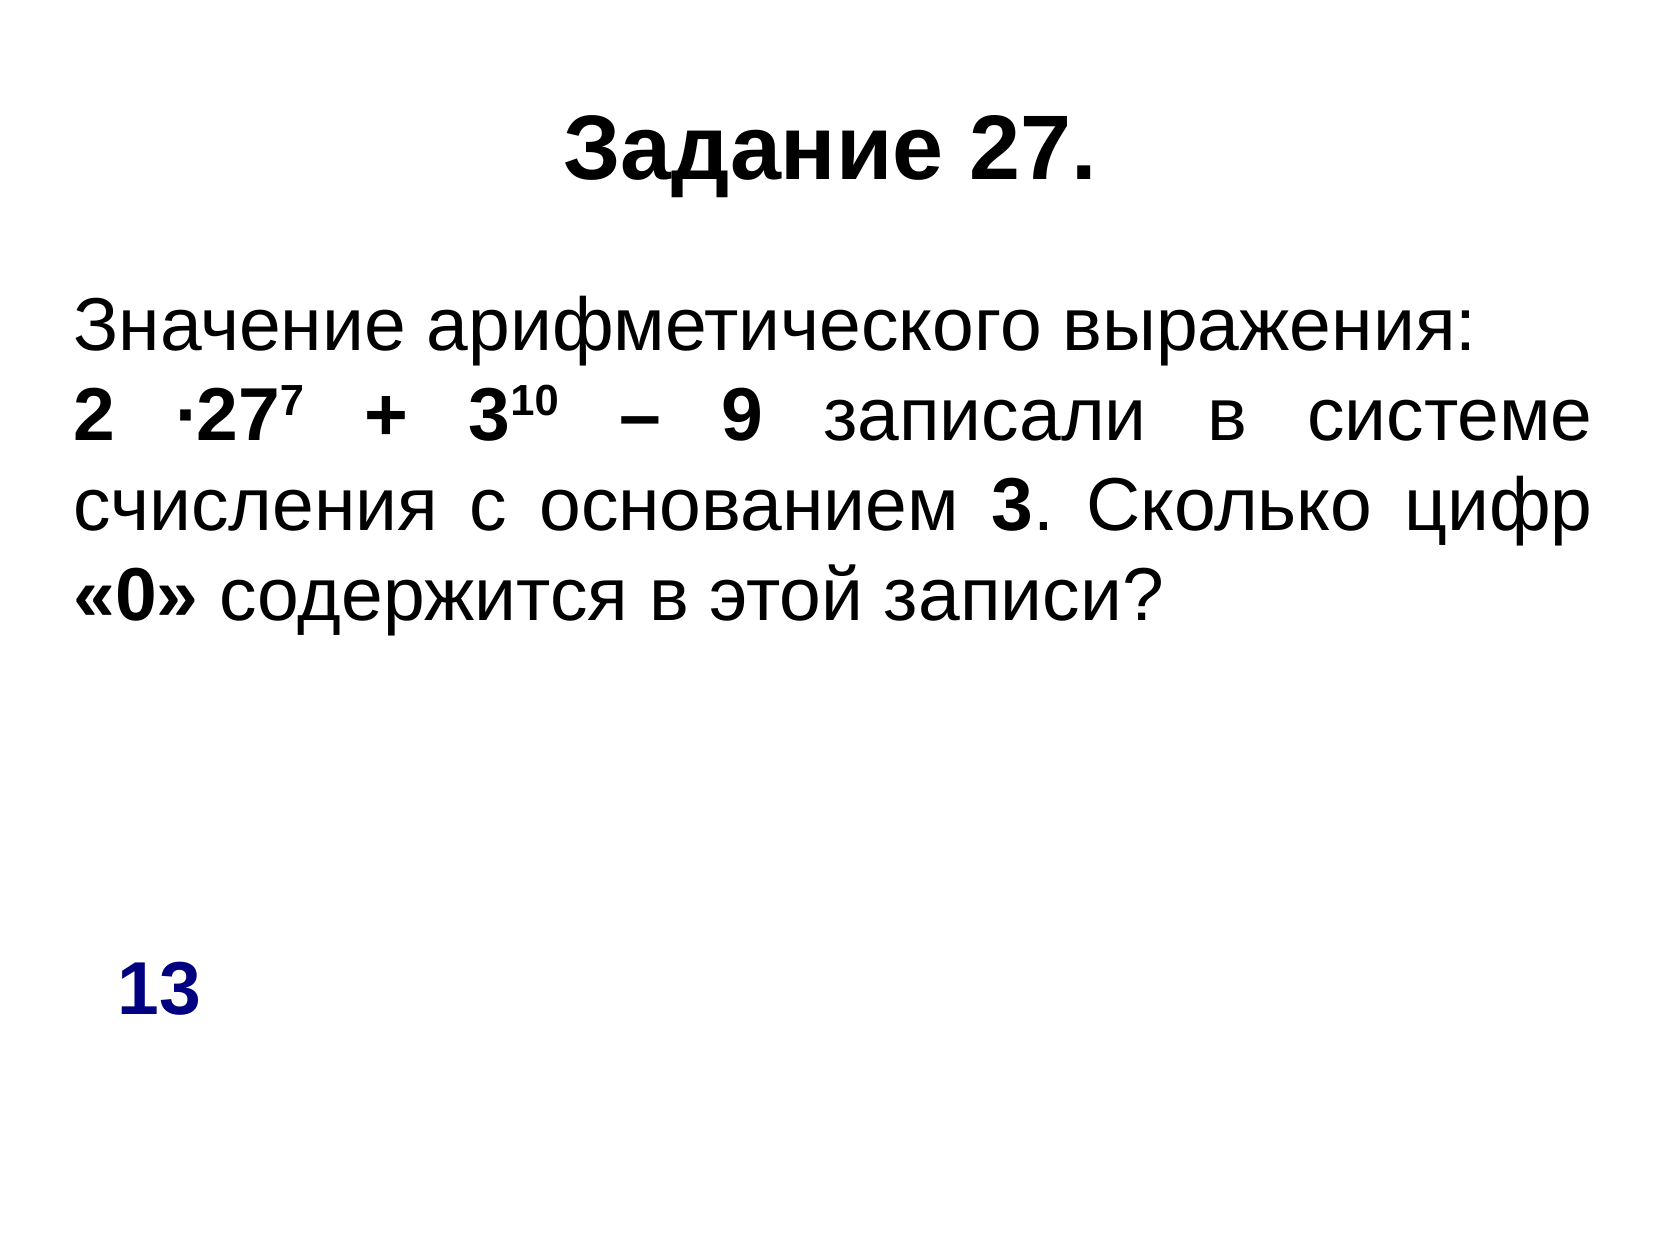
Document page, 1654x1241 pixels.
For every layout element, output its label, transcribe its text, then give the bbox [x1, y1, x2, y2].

text_box Значение арифметического выражения: 2 ∙277 + 310 – 9 записали в системе счисления с основанием 3. Сколько цифр «0» содержится в этой записи? 13 [58, 268, 1609, 1194]
title Задание 27. [82, 68, 1571, 268]
